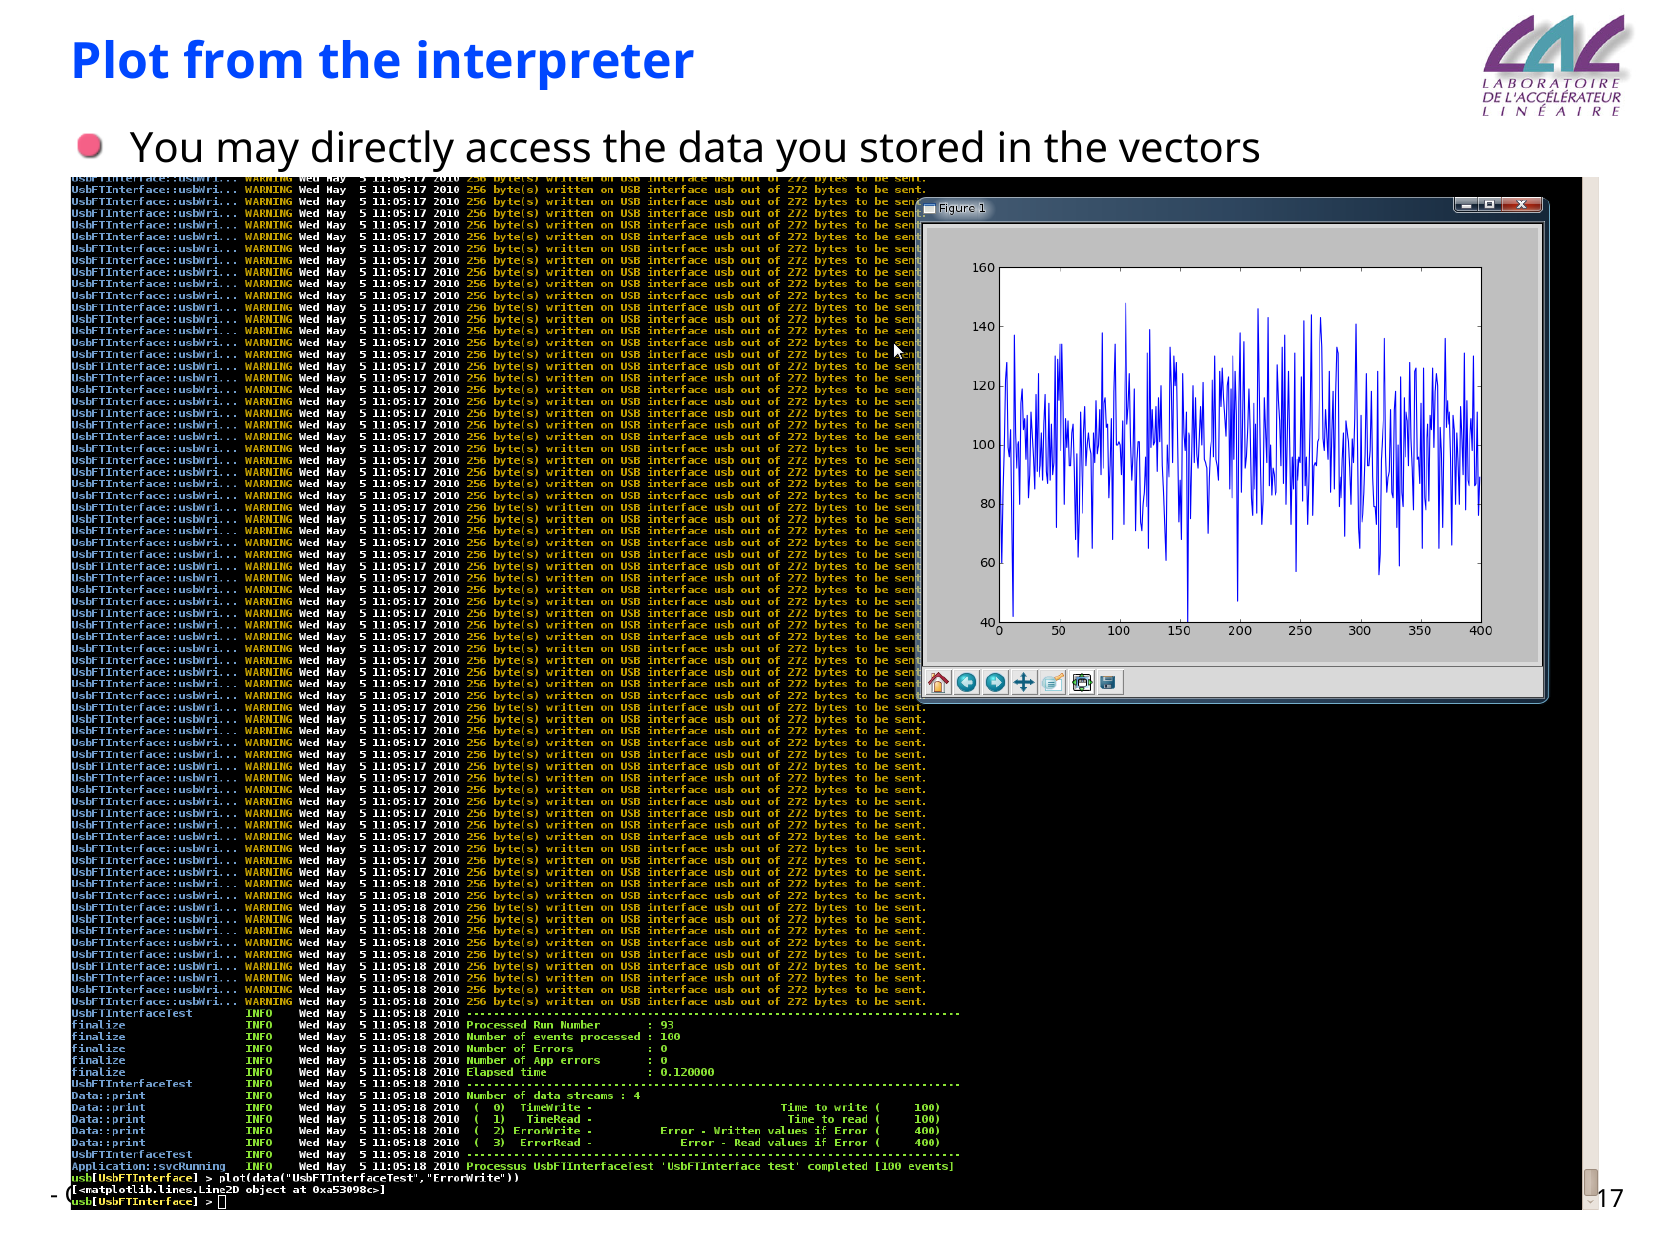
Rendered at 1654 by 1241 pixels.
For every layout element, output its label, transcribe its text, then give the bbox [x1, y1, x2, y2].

picture [70, 177, 1599, 1210]
title Plot from the interpreter [70, 29, 1559, 89]
list You may directly access the data you stored in the vectors [59, 118, 1595, 1109]
picture [1475, 8, 1642, 116]
